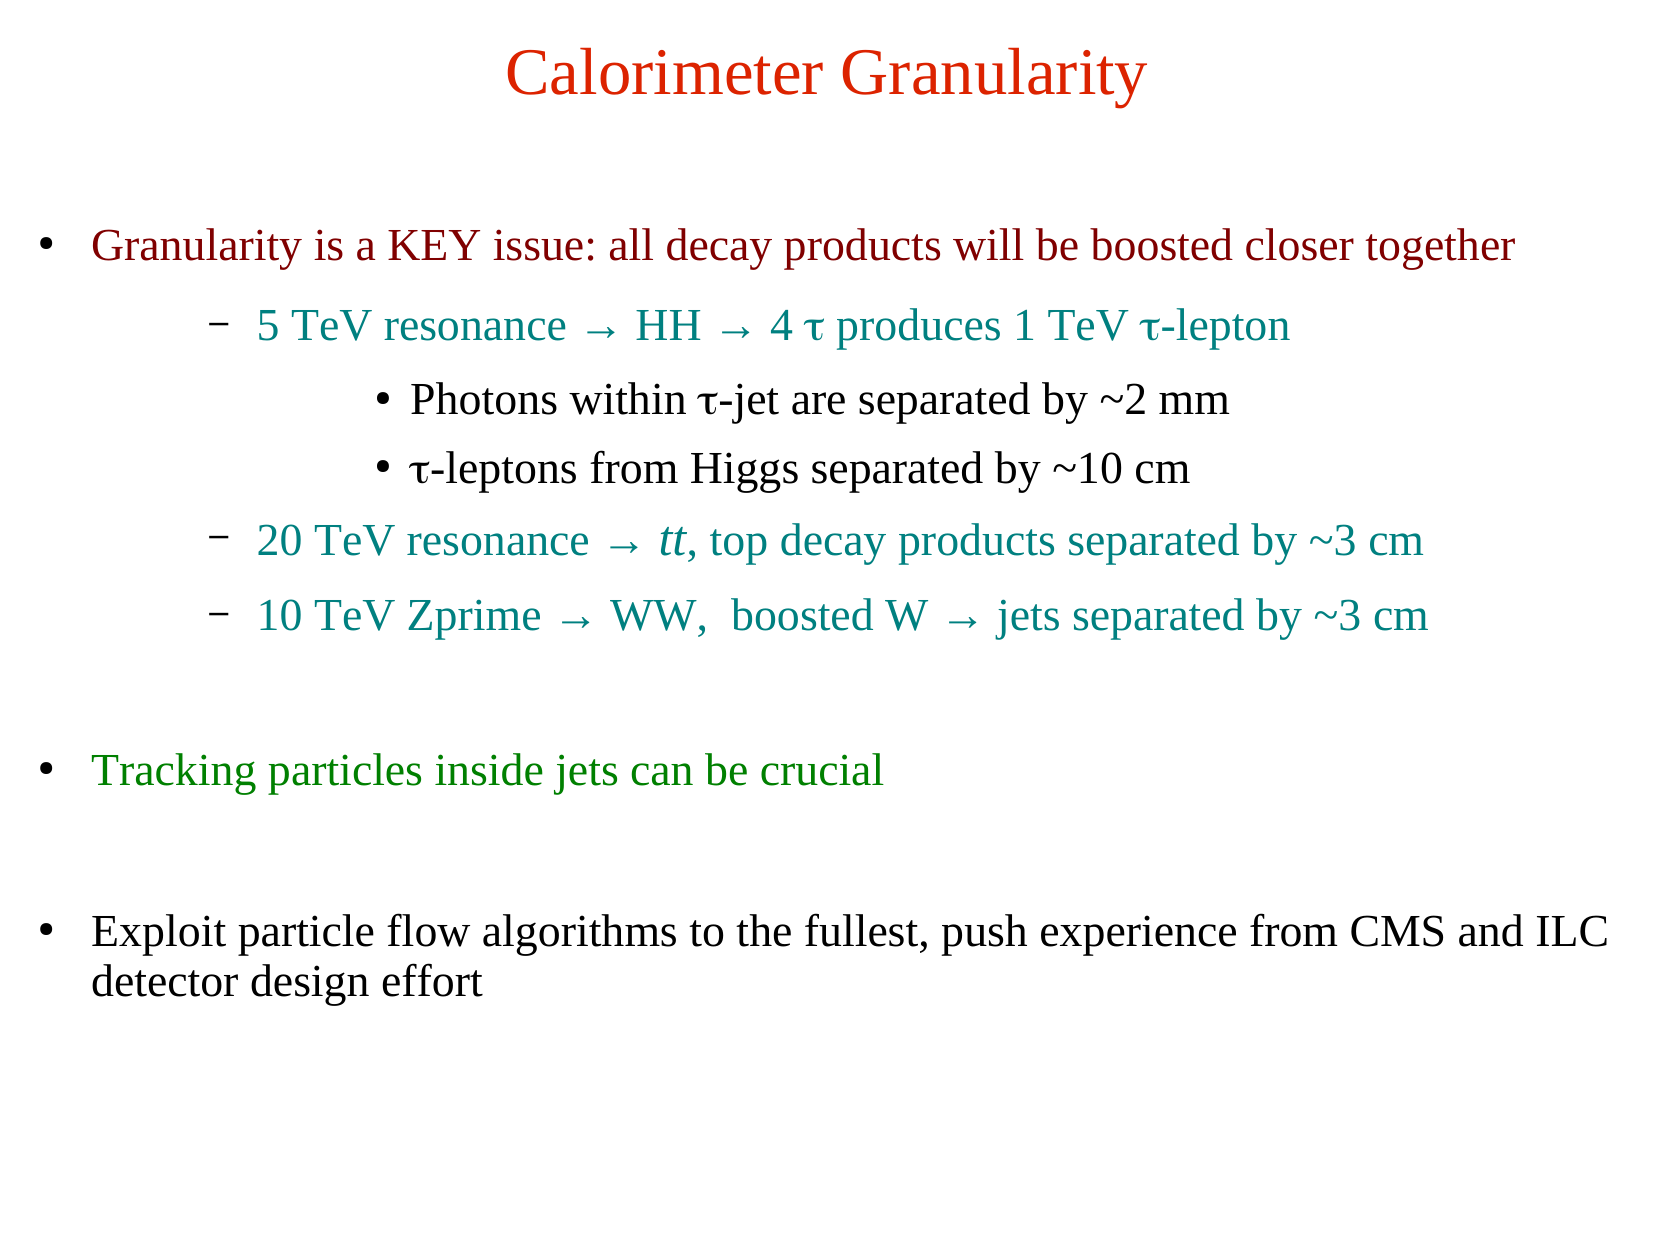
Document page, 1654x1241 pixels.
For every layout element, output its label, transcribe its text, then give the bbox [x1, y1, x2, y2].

title Calorimeter Granularity [121, 2, 1534, 142]
list [20, 611, 1654, 1186]
list Granularity is a KEY issue: all decay products will be boosted closer together 5 TeV resonance → HH → 4 τ produces 1 TeV τ-lepton Photons within τ-jet are separated by ~2 mm τ-leptons from Higgs separated by ~10 cm 20 TeV resonance → tt, top decay products separated by ~3 cm 10 TeV Zprime → WW, boosted W → jets separated by ~3 cm Tracking particles inside jets can be crucial Exploit particle flow algorithms to the fullest, push experience from CMS and ILC detector design effort [20, 219, 1654, 611]
